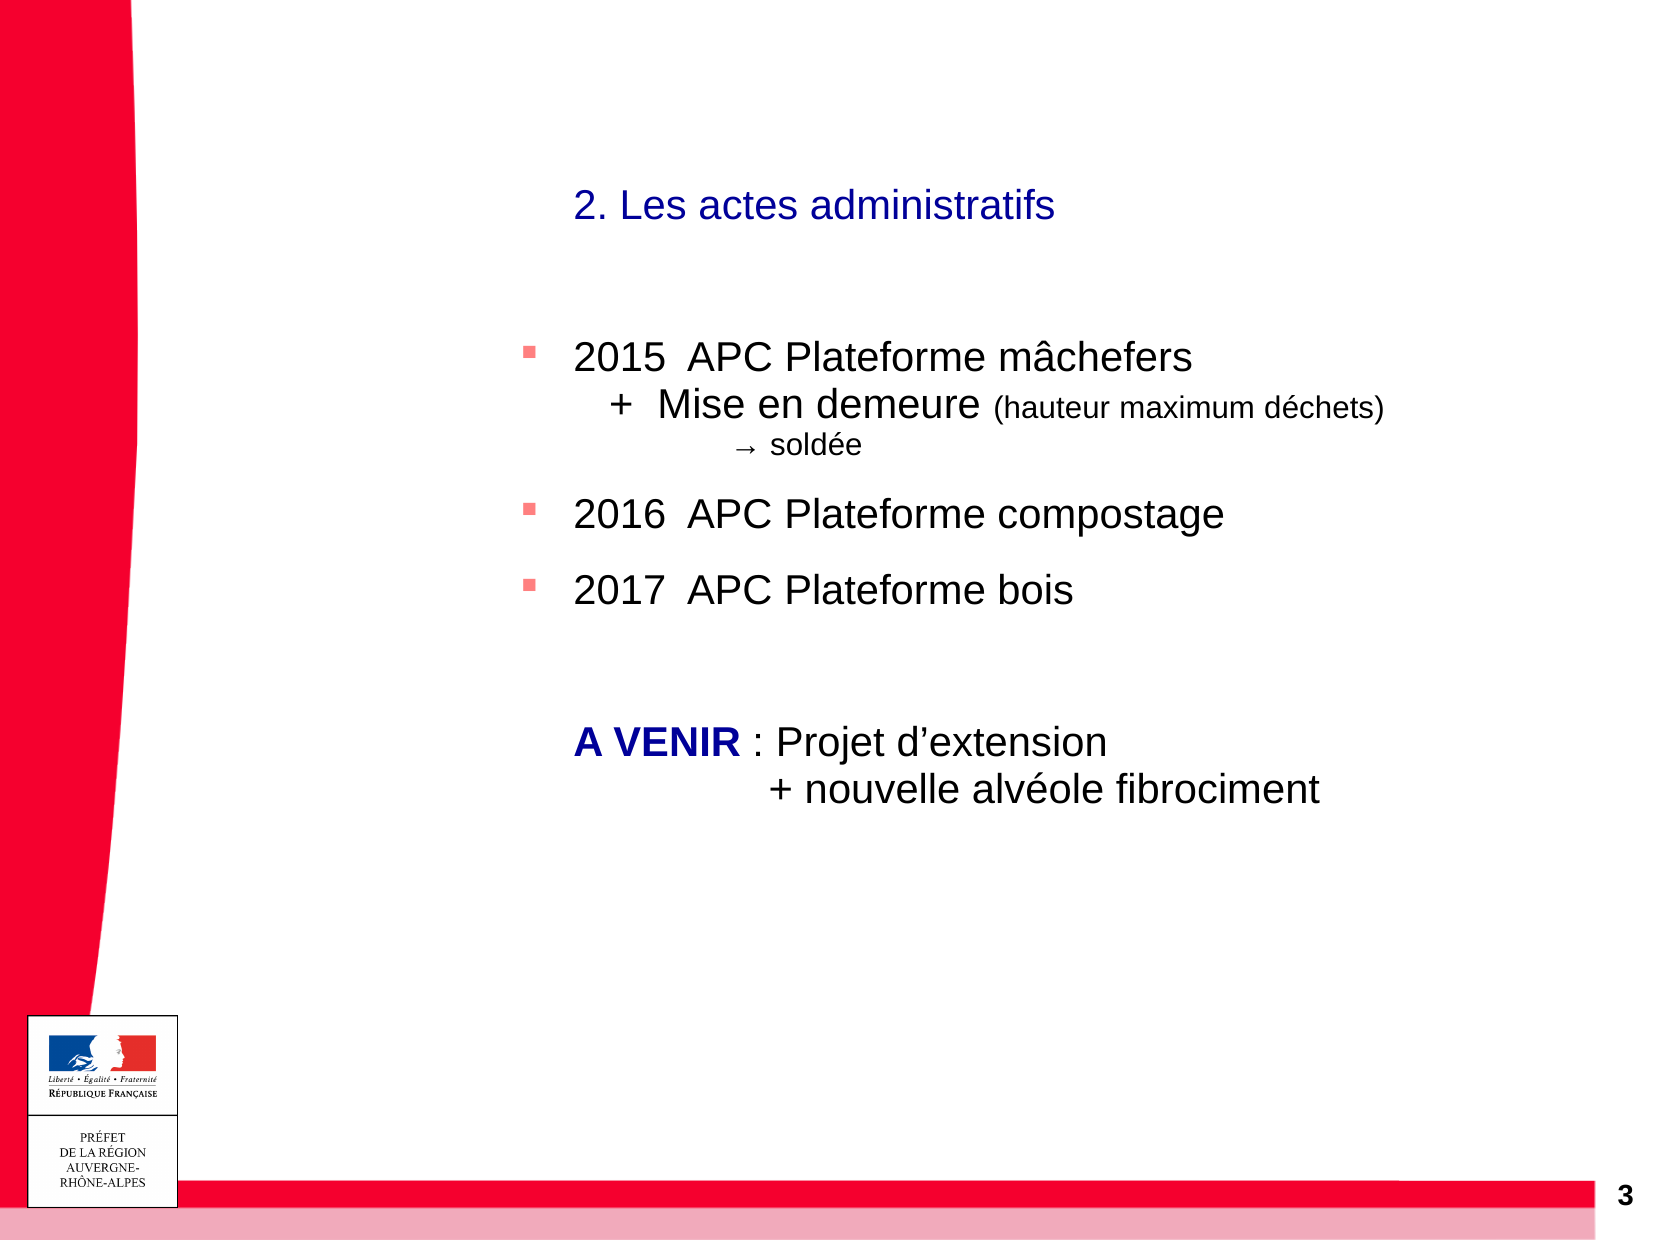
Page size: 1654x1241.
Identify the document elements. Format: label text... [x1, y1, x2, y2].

list 2. Les actes administratifs 2015 APC Plateforme mâchefers + Mise en demeure (hauteur maximum déchets) → soldée 2016 APC Plateforme compostage 2017 APC Plateforme bois A VENIR : Projet d’extension + nouvelle alvéole fibrociment [502, 181, 1450, 889]
picture [0, 0, 1654, 1240]
